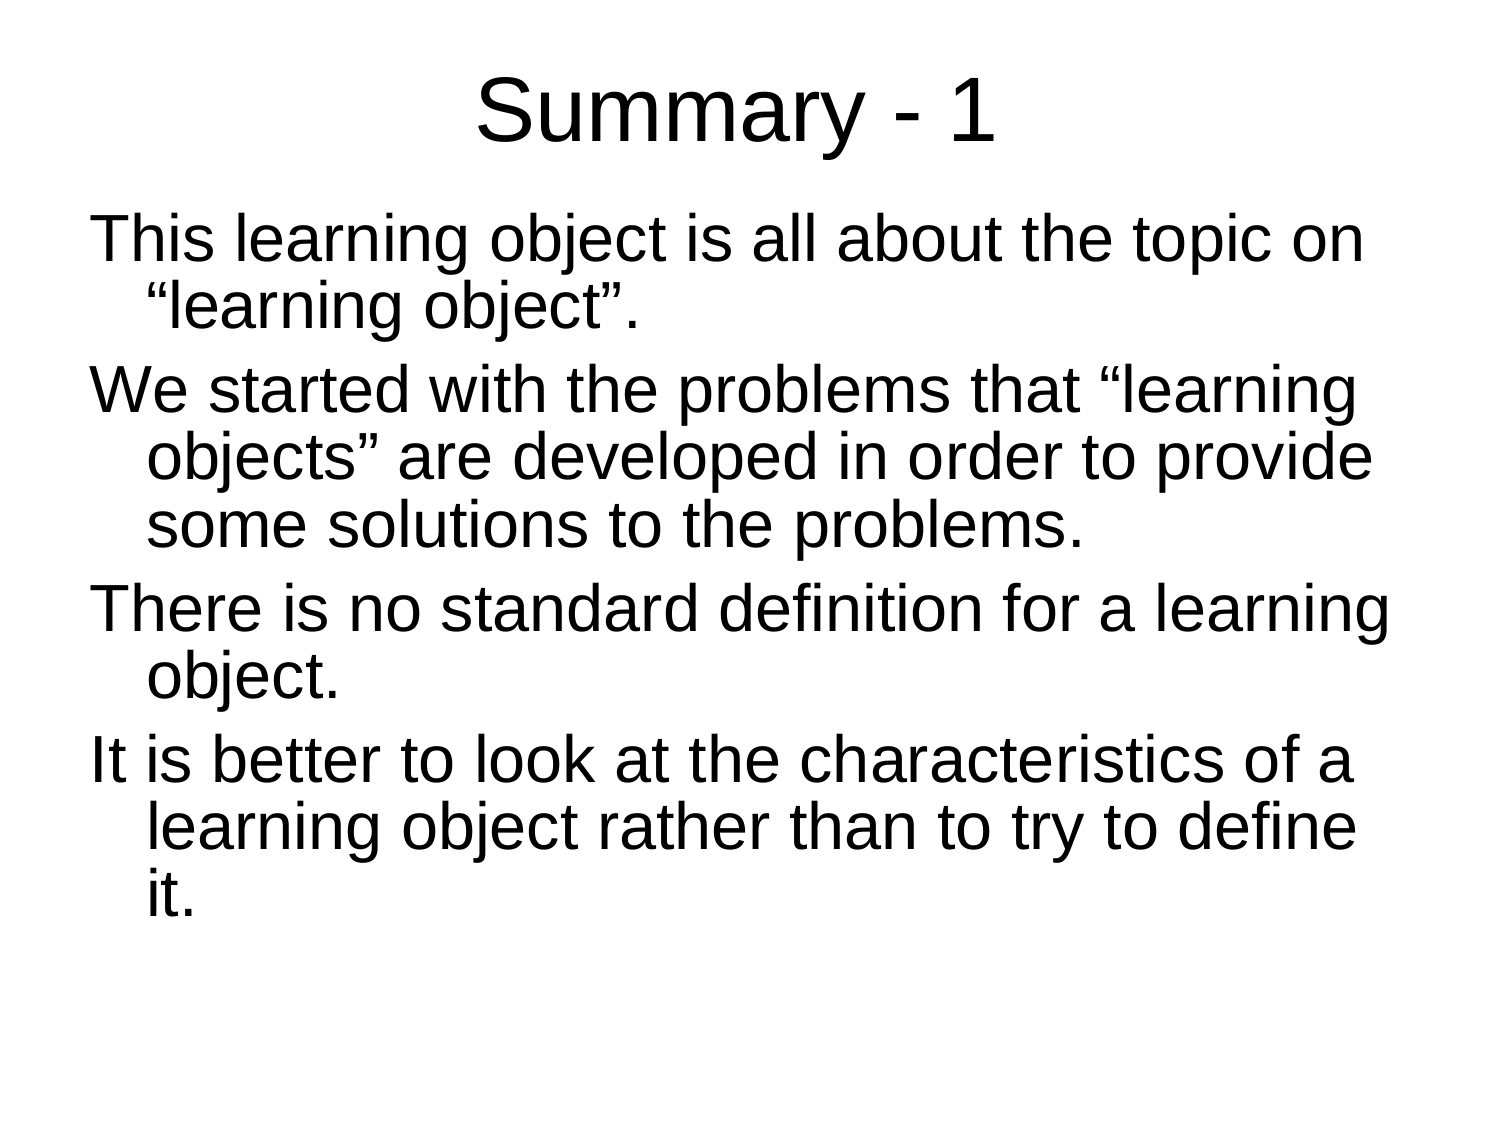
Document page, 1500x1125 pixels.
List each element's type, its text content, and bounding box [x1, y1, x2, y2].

list This learning object is all about the topic on “learning object”. We started with the problems that “learning objects” are developed in order to provide some solutions to the problems. There is no standard definition for a learning object. It is better to look at the characteristics of a learning object rather than to try to define it. [75, 200, 1426, 1006]
title Summary - 1 [75, 45, 1426, 176]
